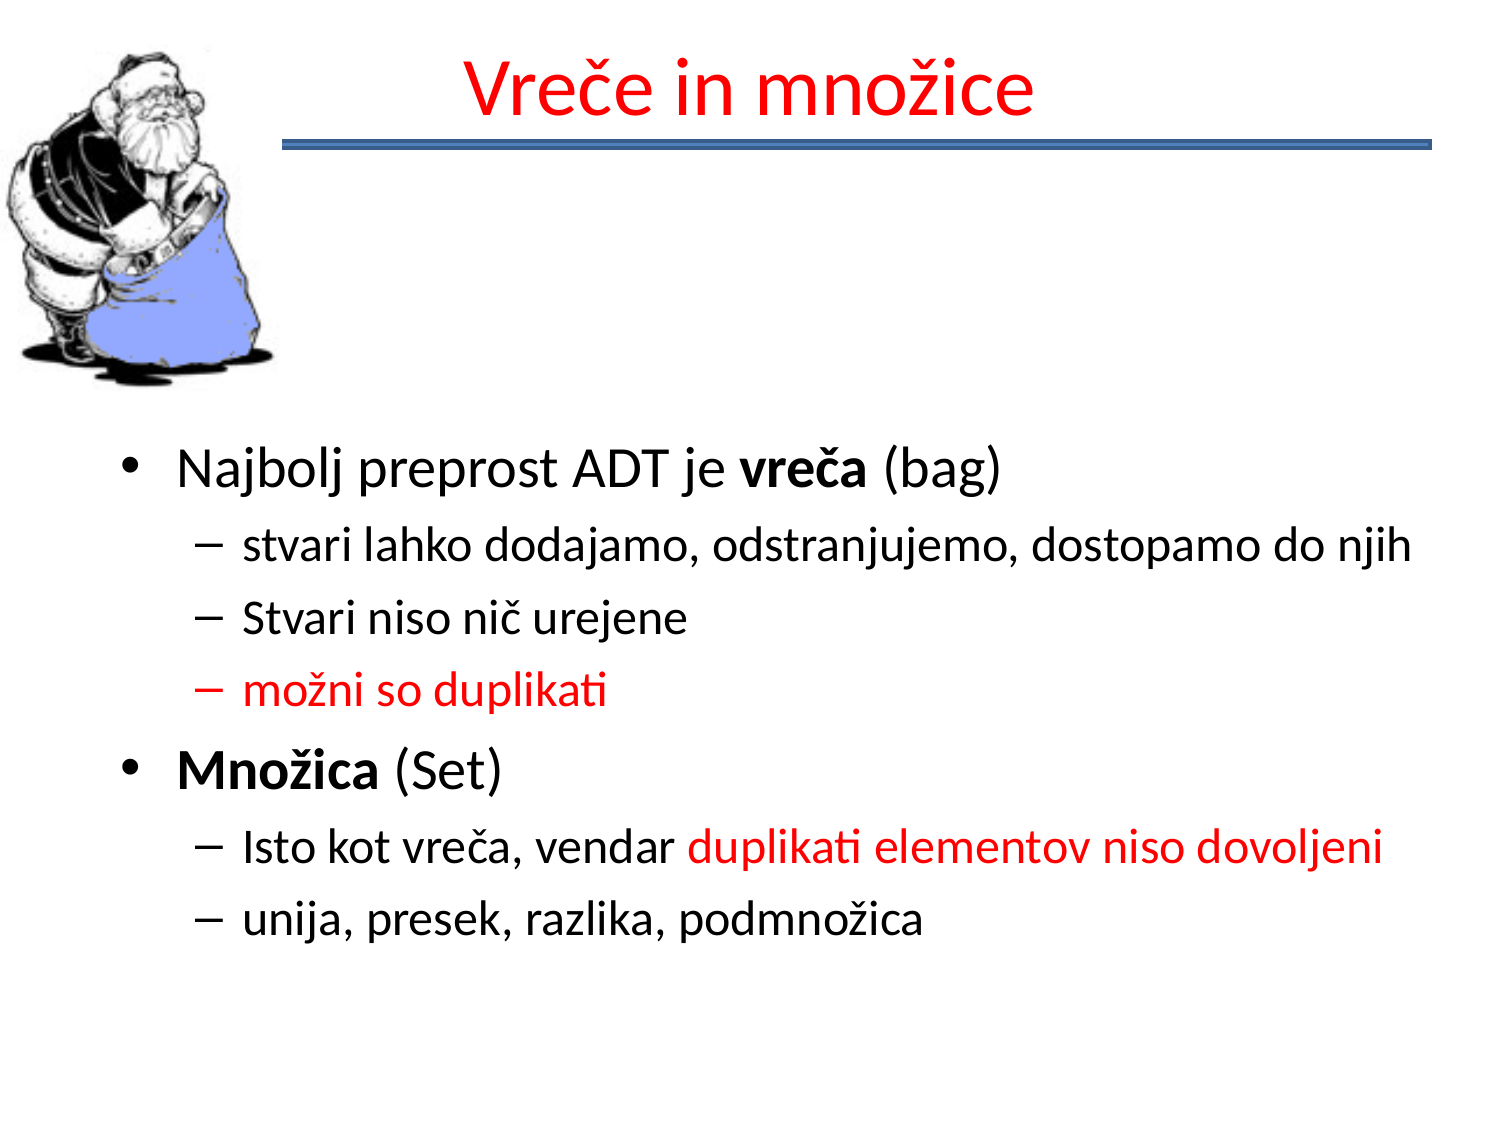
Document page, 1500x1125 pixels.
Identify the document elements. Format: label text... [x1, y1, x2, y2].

title Vreče in množice [282, 23, 1426, 141]
list Najbolj preprost ADT je vreča (bag) stvari lahko dodajamo, odstranjujemo, dostopamo do njih Stvari niso nič urejene možni so duplikati Množica (Set) Isto kot vreča, vendar duplikati elementov niso dovoljeni unija, presek, razlika, podmnožica [105, 421, 1456, 1074]
picture [0, 0, 282, 396]
